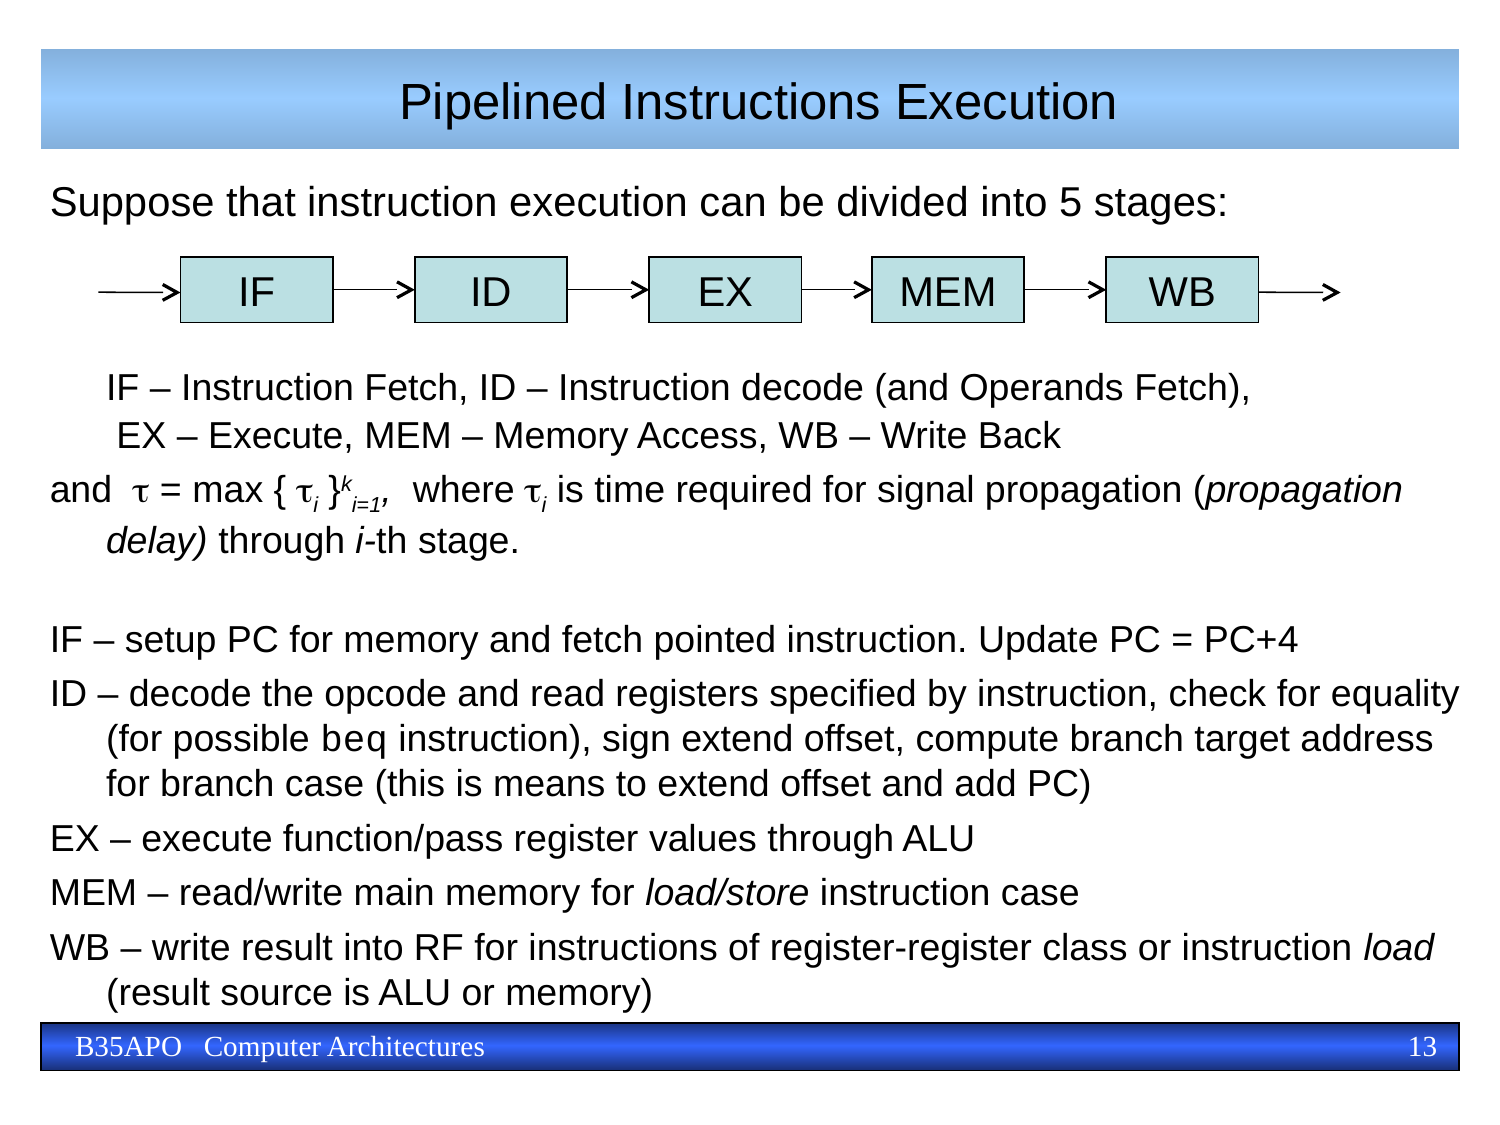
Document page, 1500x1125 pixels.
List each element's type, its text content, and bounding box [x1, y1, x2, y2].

text_box EX [649, 257, 802, 323]
text_box IF [180, 257, 333, 323]
list Suppose that instruction execution can be divided into 5 stages: IF – Instruction Fetch, ID – Instruction decode (and Operands Fetch), EX – Execute, MEM – Memory Access, WB – Write Back and  = max { i }ki=1, where i is time required for signal propagation (propagation delay) through i-th stage. IF – setup PC for memory and fetch pointed instruction. Update PC = PC+4 ID – decode the opcode and read registers specified by instruction, check for equality (for possible beq instruction), sign extend offset, compute branch target address for branch case (this is means to extend offset and add PC) EX – execute function/pass register values through ALU MEM – read/write main memory for load/store instruction case WB – write result into RF for instructions of register-register class or instruction load (result source is ALU or memory) [34, 166, 1494, 1075]
text_box MEM [871, 257, 1025, 323]
title Pipelined Instructions Execution [41, 49, 1459, 149]
text_box ID [414, 257, 568, 323]
text_box WB [1106, 257, 1259, 323]
